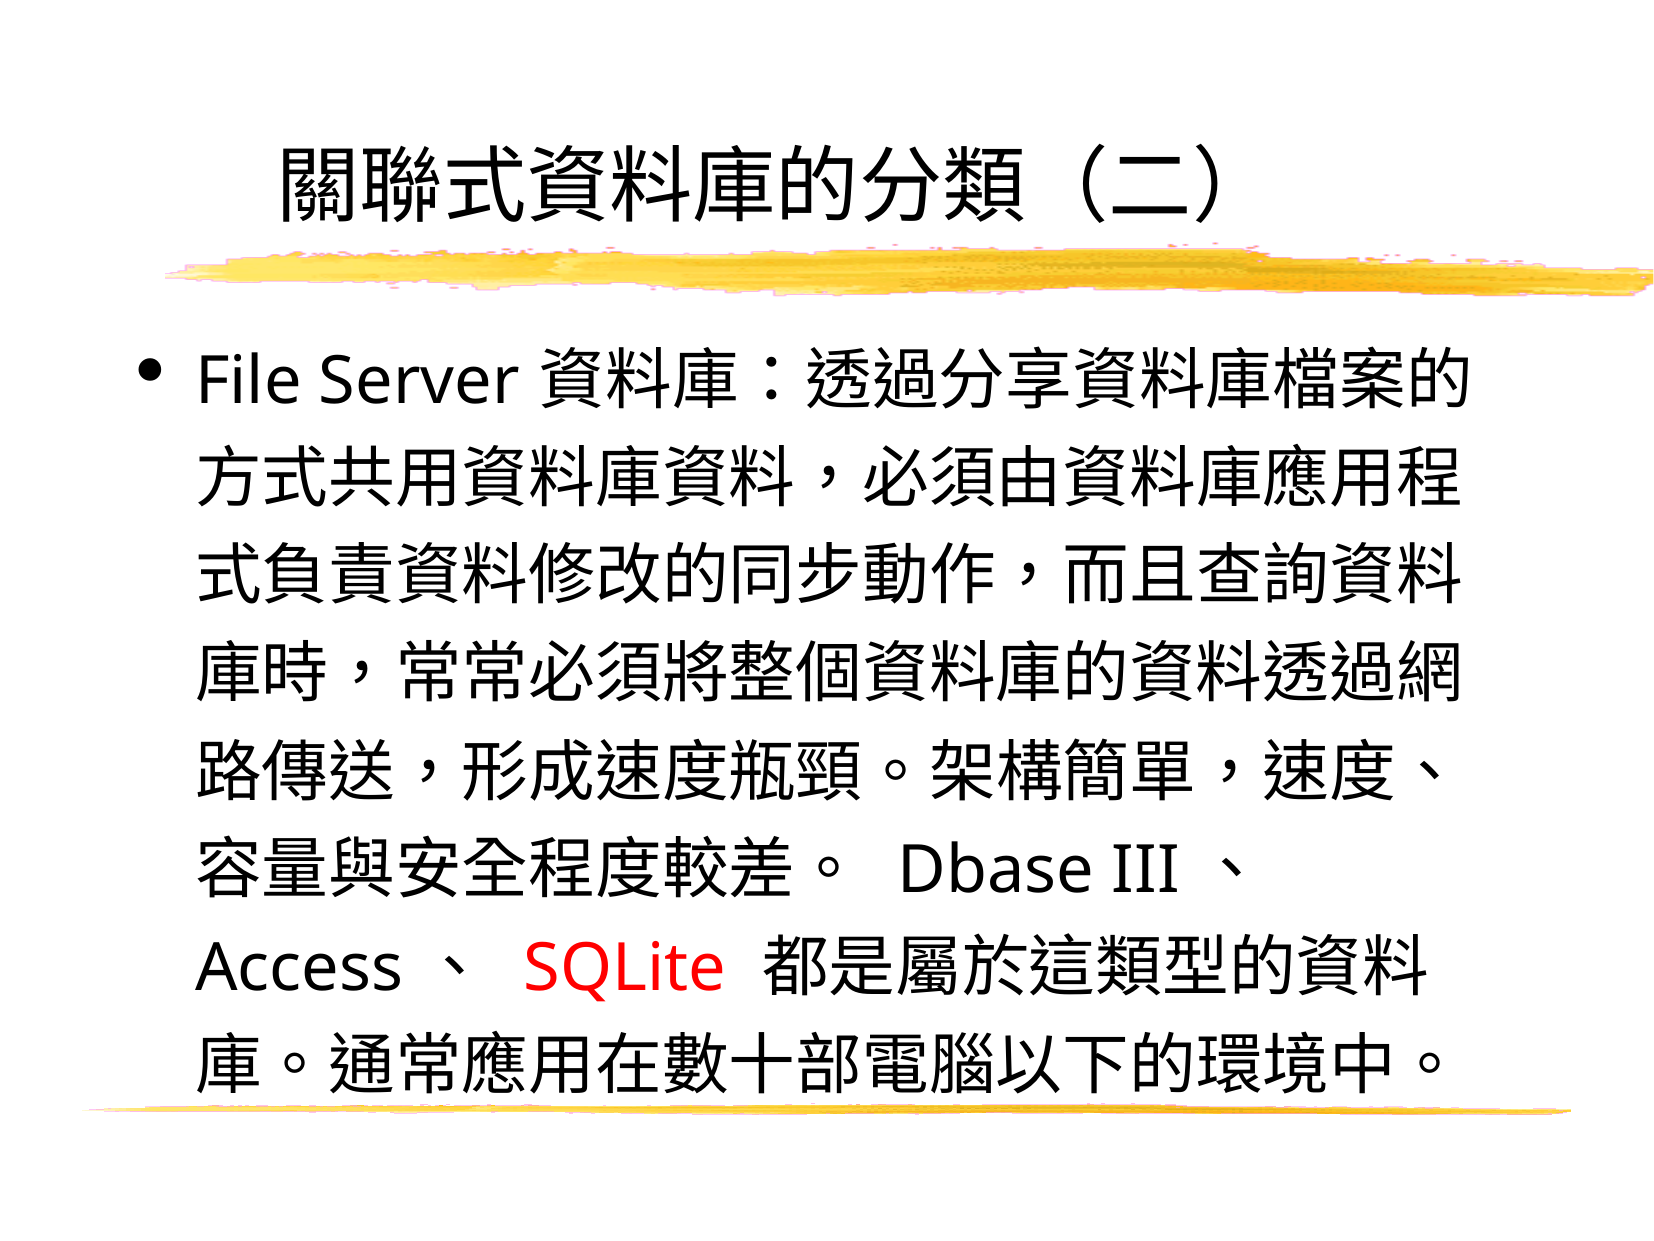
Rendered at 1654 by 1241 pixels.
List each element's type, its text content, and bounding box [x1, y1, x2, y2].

picture [82, 1102, 1571, 1117]
title 關聯式資料庫的分類（二） [73, 41, 1479, 249]
picture [165, 237, 1654, 308]
list File Server資料庫：透過分享資料庫檔案的方式共用資料庫資料，必須由資料庫應用程式負責資料修改的同步動作，而且查詢資料庫時，常常必須將整個資料庫的資料透過網路傳送，形成速度瓶頸。架構簡單，速度、容量與安全程度較差。 Dbase III、 Access、 SQLite 都是屬於這類型的資料庫。通常應用在數十部電腦以下的環境中。 [124, 316, 1530, 1061]
